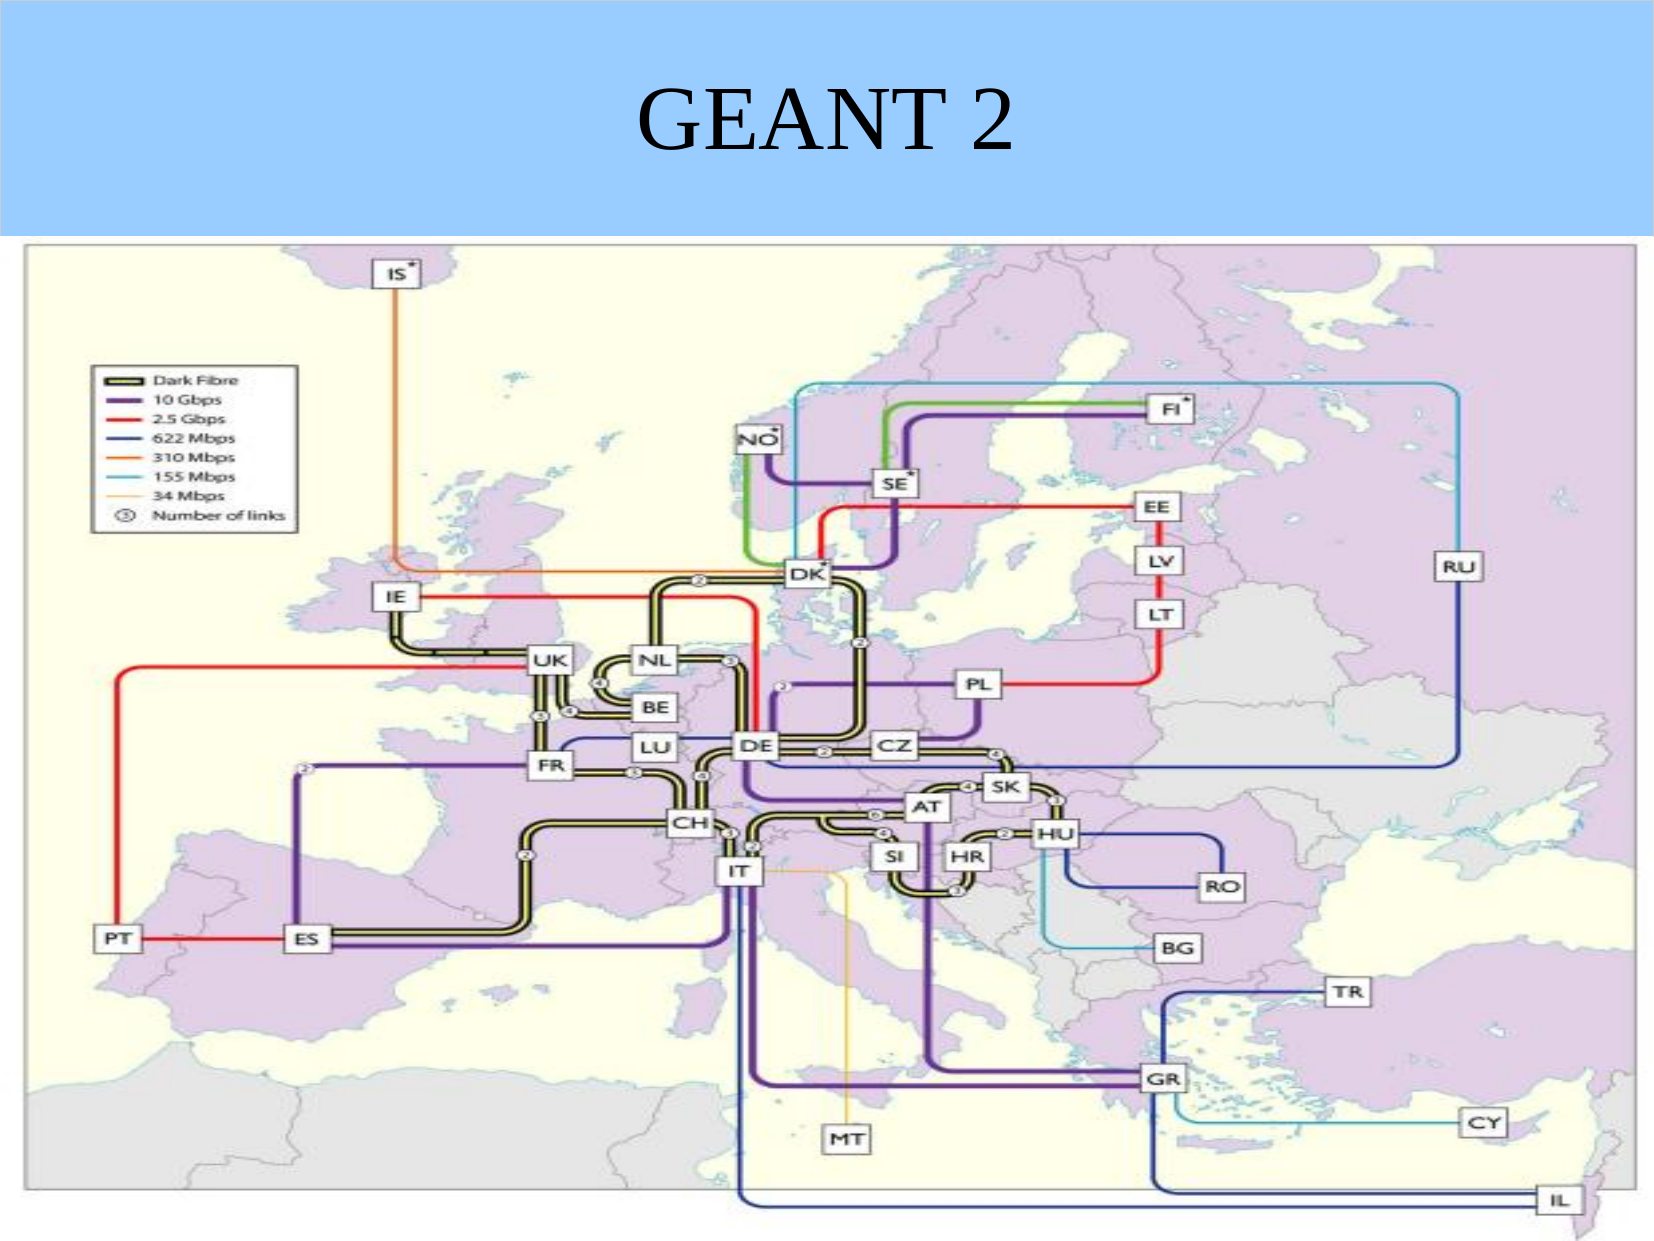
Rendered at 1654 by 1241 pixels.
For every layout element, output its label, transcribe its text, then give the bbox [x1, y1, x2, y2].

title GEANT 2 [0, 0, 1654, 236]
picture [0, 236, 1654, 1241]
